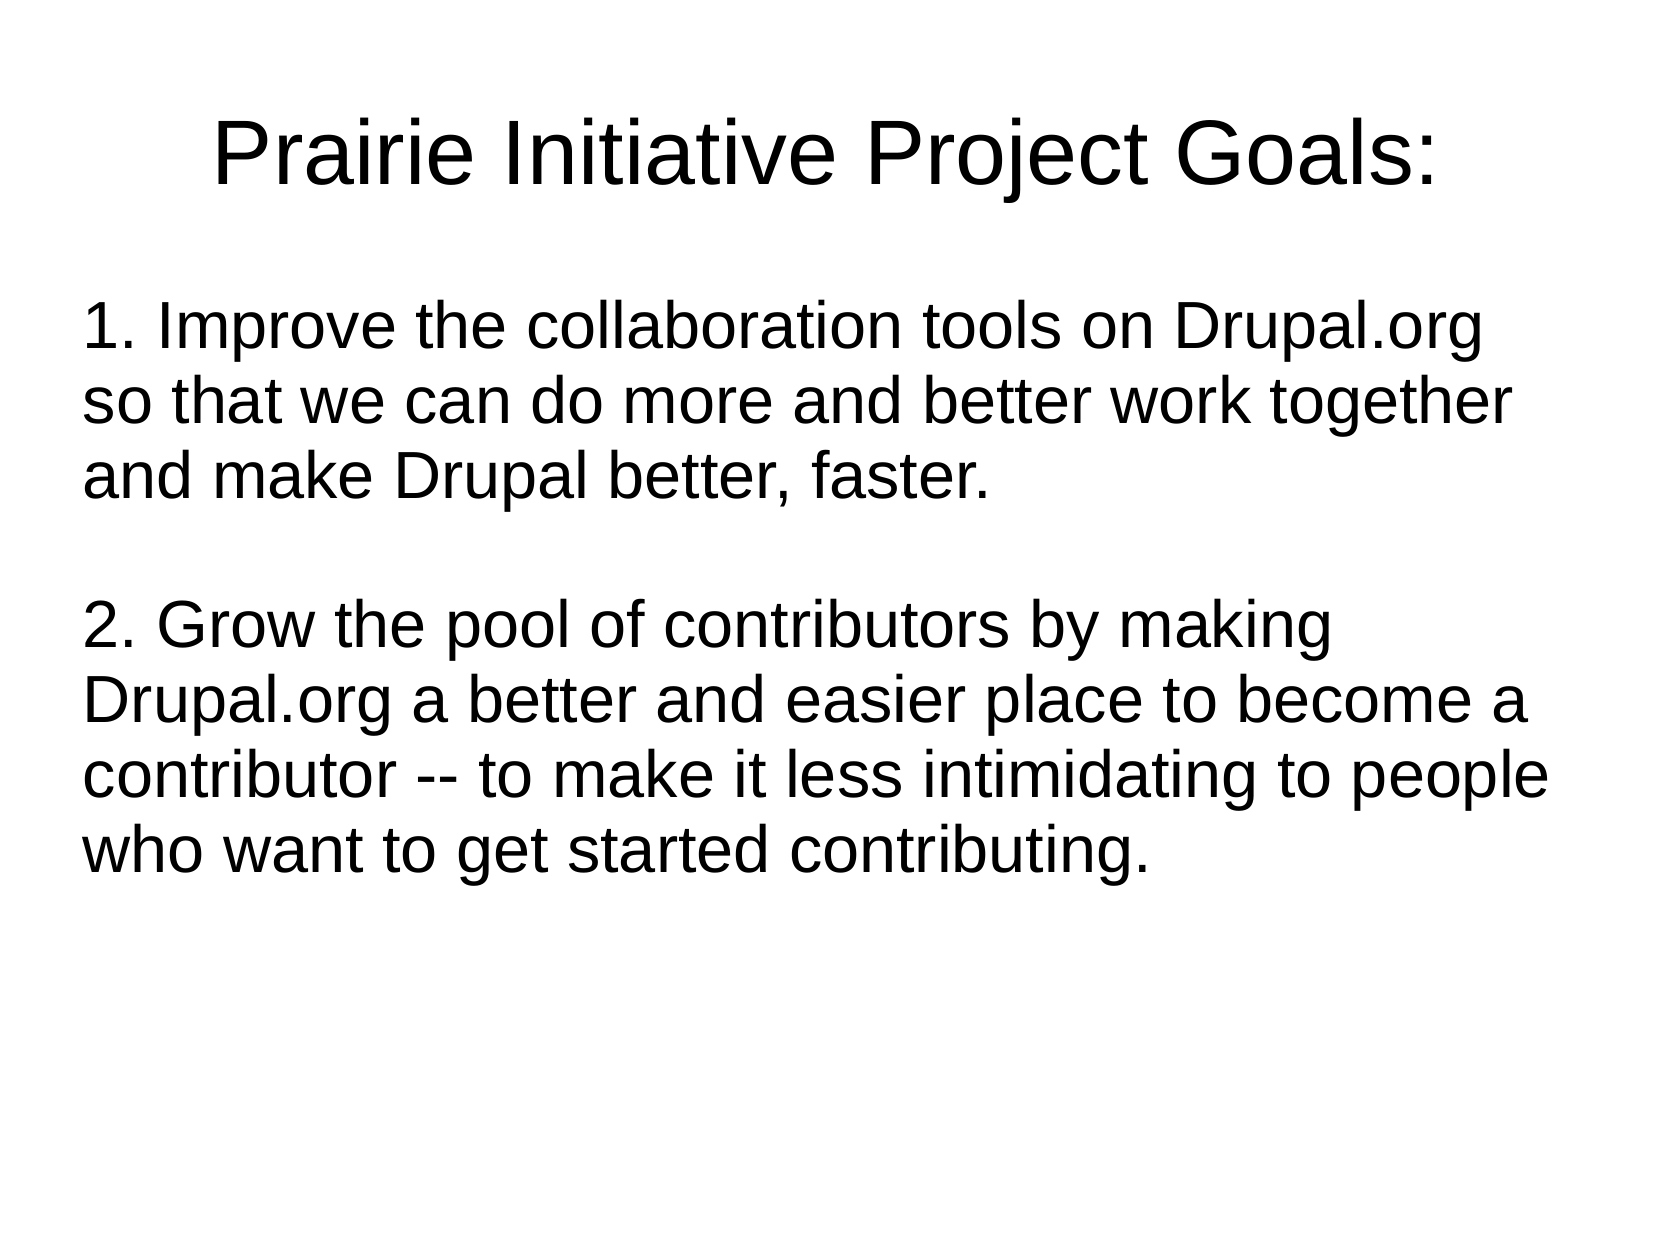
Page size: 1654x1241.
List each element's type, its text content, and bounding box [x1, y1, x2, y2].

subtitle 1. Improve the collaboration tools on Drupal.org so that we can do more and better work together and make Drupal better, faster. 2. Grow the pool of contributors by making Drupal.org a better and easier place to become a contributor -- to make it less intimidating to people who want to get started contributing. [82, 289, 1571, 1110]
title Prairie Initiative Project Goals: [82, 56, 1571, 250]
